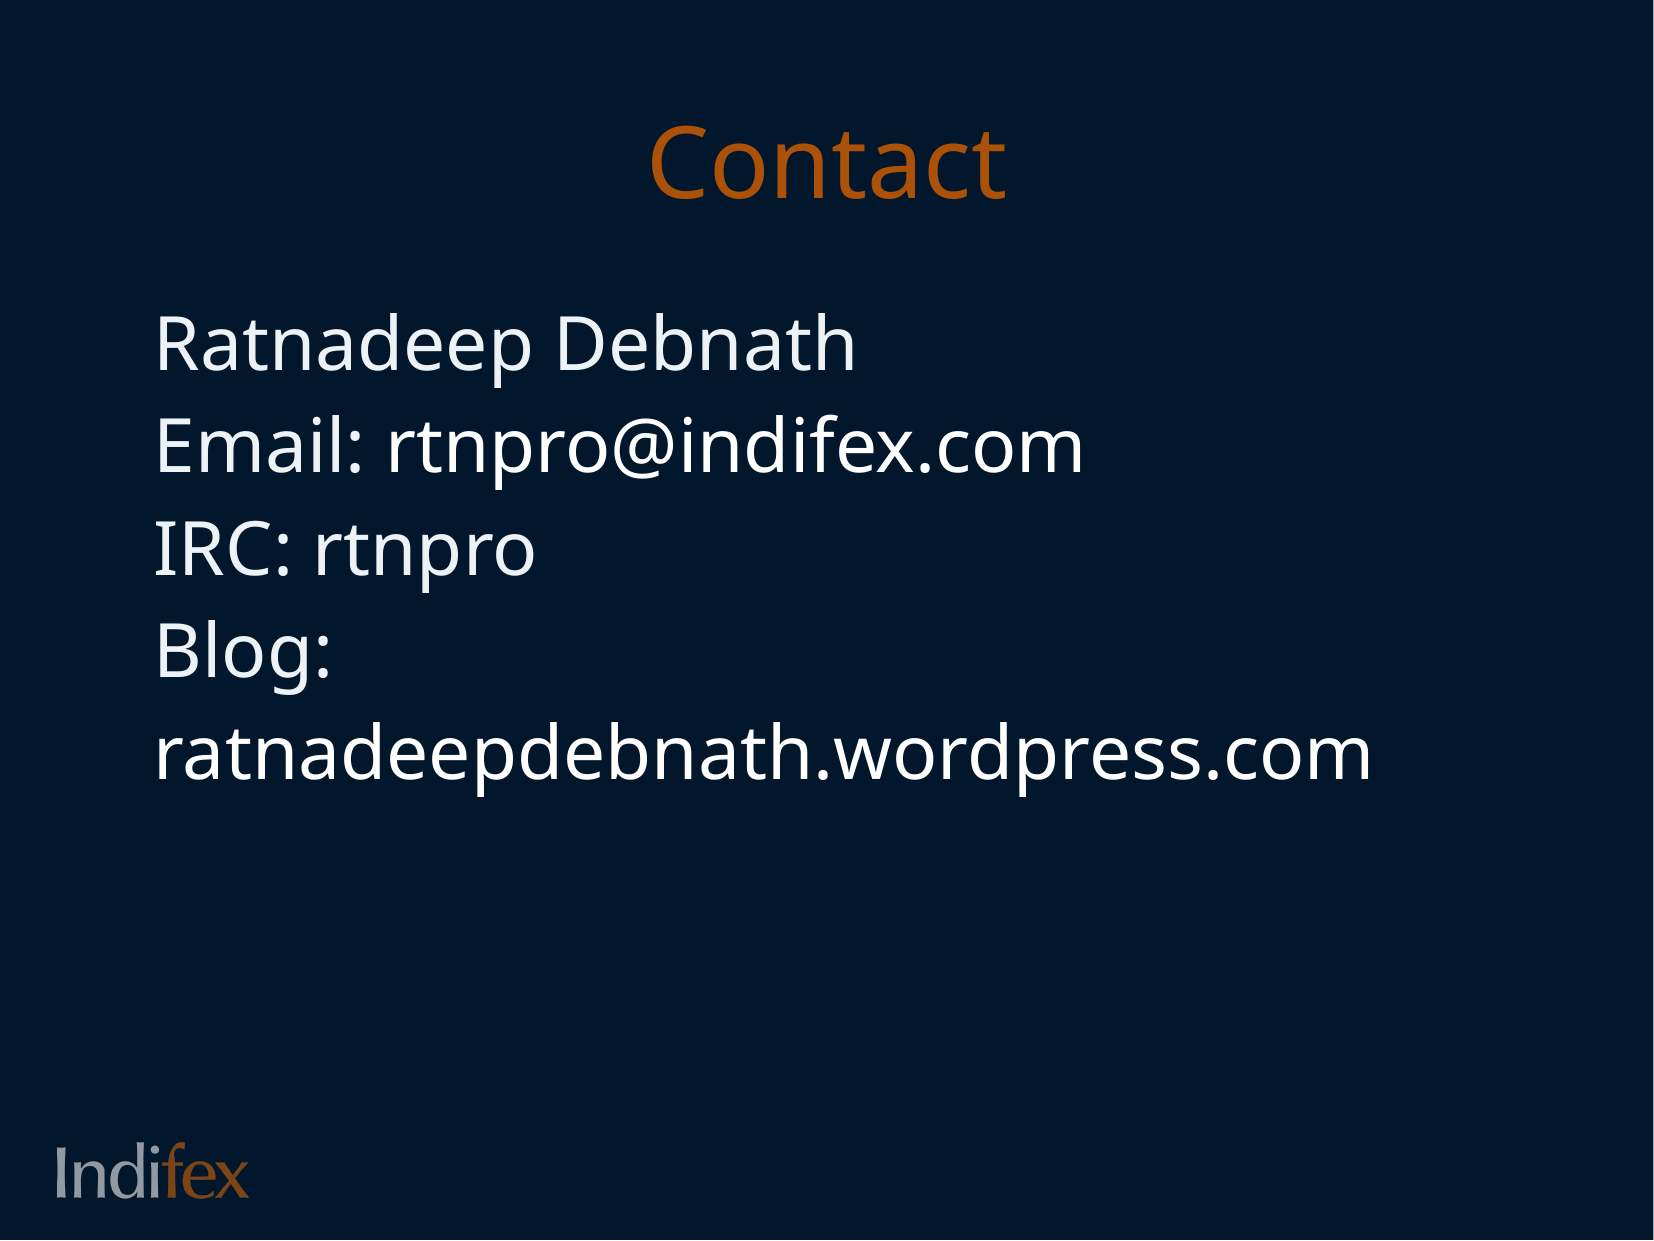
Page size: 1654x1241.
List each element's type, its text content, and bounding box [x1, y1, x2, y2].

title Contact [82, 49, 1571, 257]
picture [56, 1142, 249, 1241]
list Ratnadeep Debnath Email: rtnpro@indifex.com IRC: rtnpro Blog: ratnadeepdebnath.wordpress.com [82, 290, 1571, 1109]
